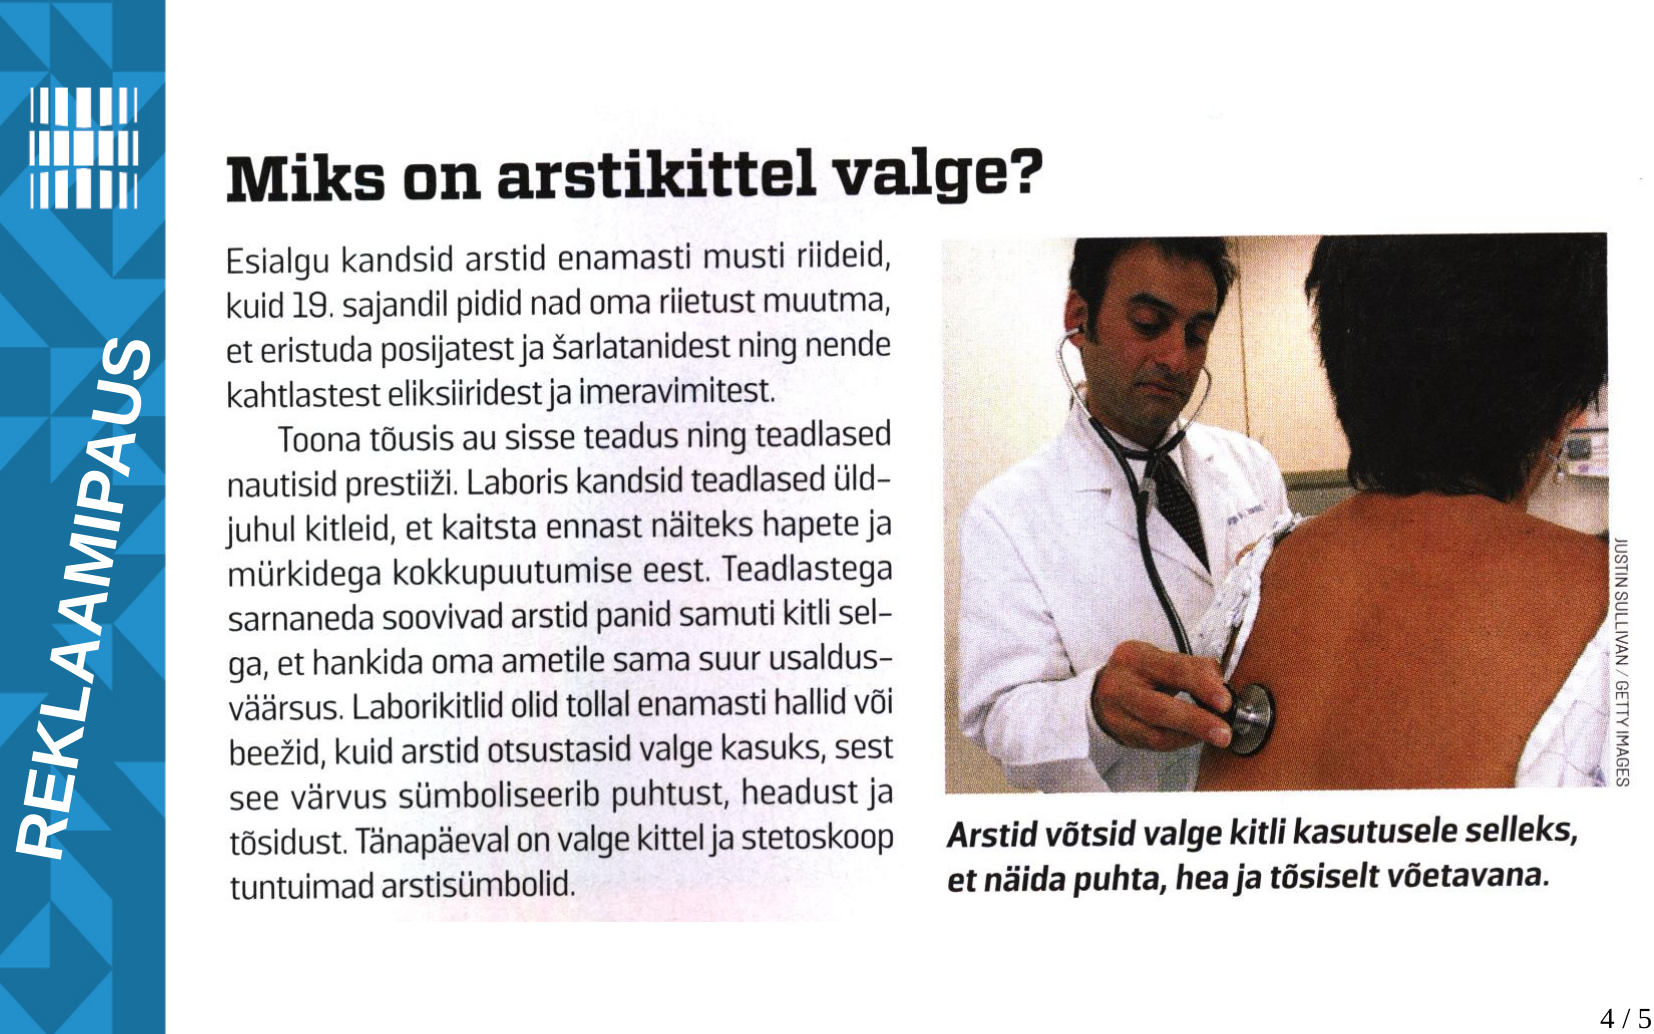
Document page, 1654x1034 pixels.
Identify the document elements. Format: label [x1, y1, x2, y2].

picture [193, 106, 1653, 922]
